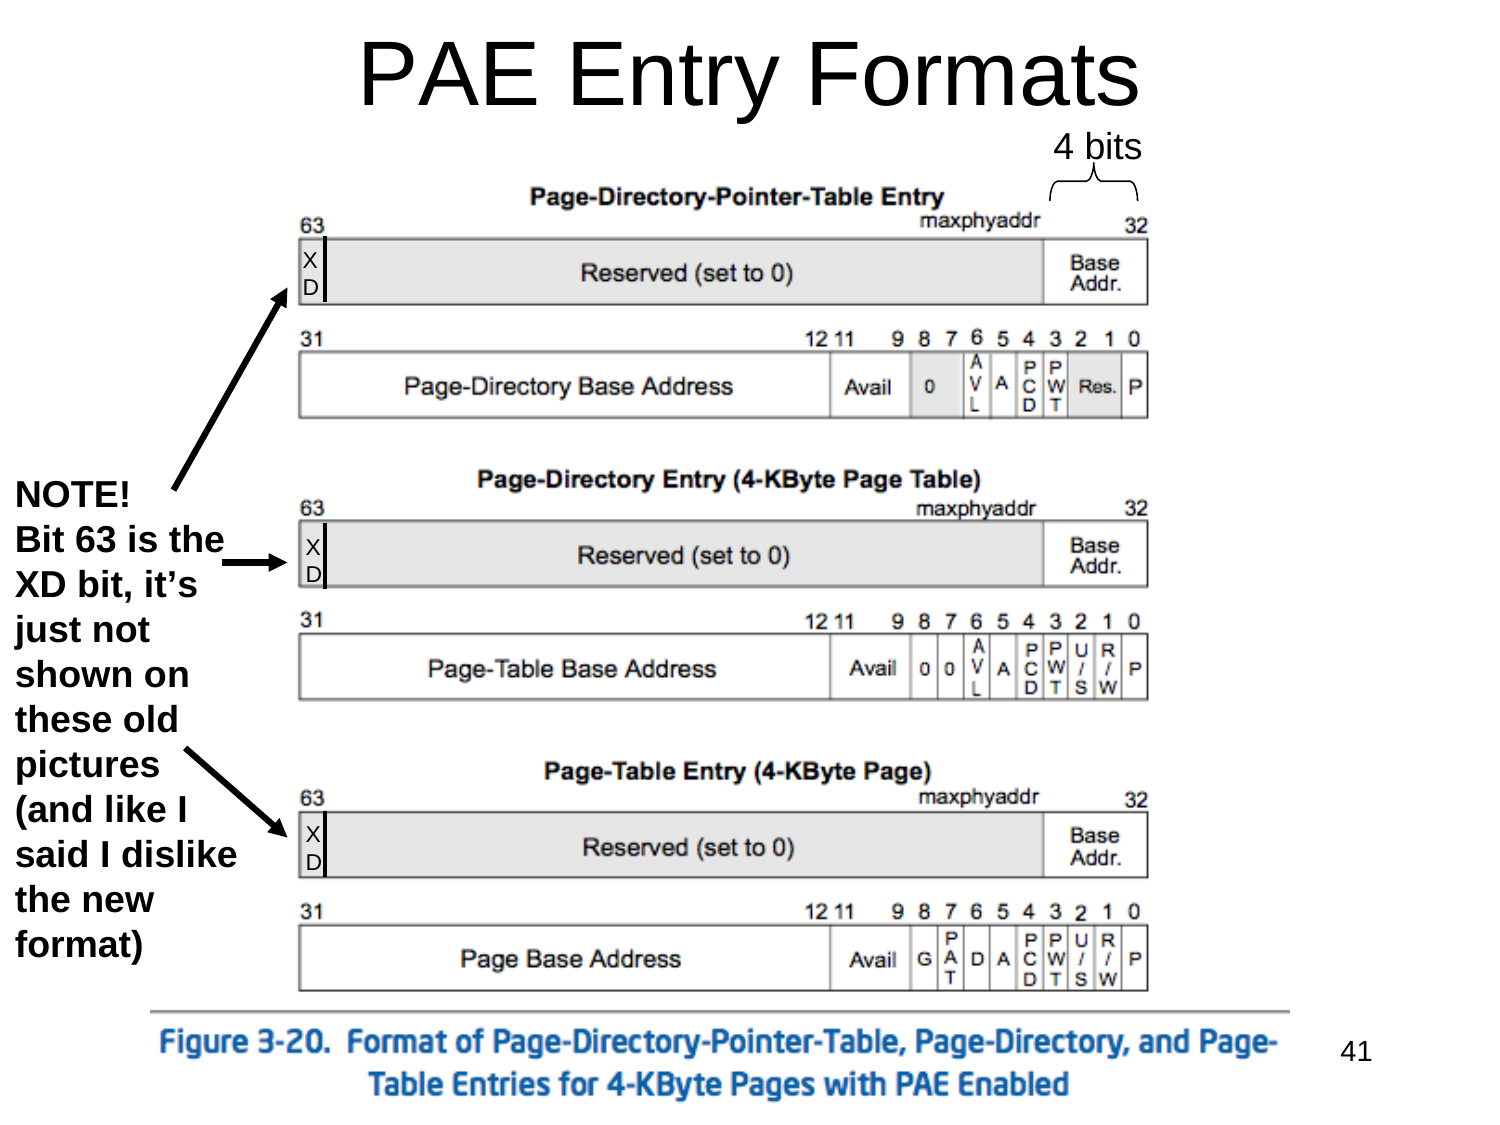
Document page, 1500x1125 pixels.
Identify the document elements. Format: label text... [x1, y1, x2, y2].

picture [150, 174, 1290, 1111]
text_box <number> [1290, 1025, 1388, 1101]
text_box X D [290, 524, 337, 596]
text_box X D [287, 237, 335, 308]
text_box NOTE! Bit 63 is the XD bit, it’s just not shown on these old pictures (and like I said I dislike the new format) [0, 462, 288, 598]
title PAE Entry Formats [112, 0, 1388, 163]
text_box 4 bits [1025, 114, 1172, 176]
picture [150, 670, 159, 684]
text_box X D [290, 812, 337, 883]
picture [153, 805, 161, 810]
